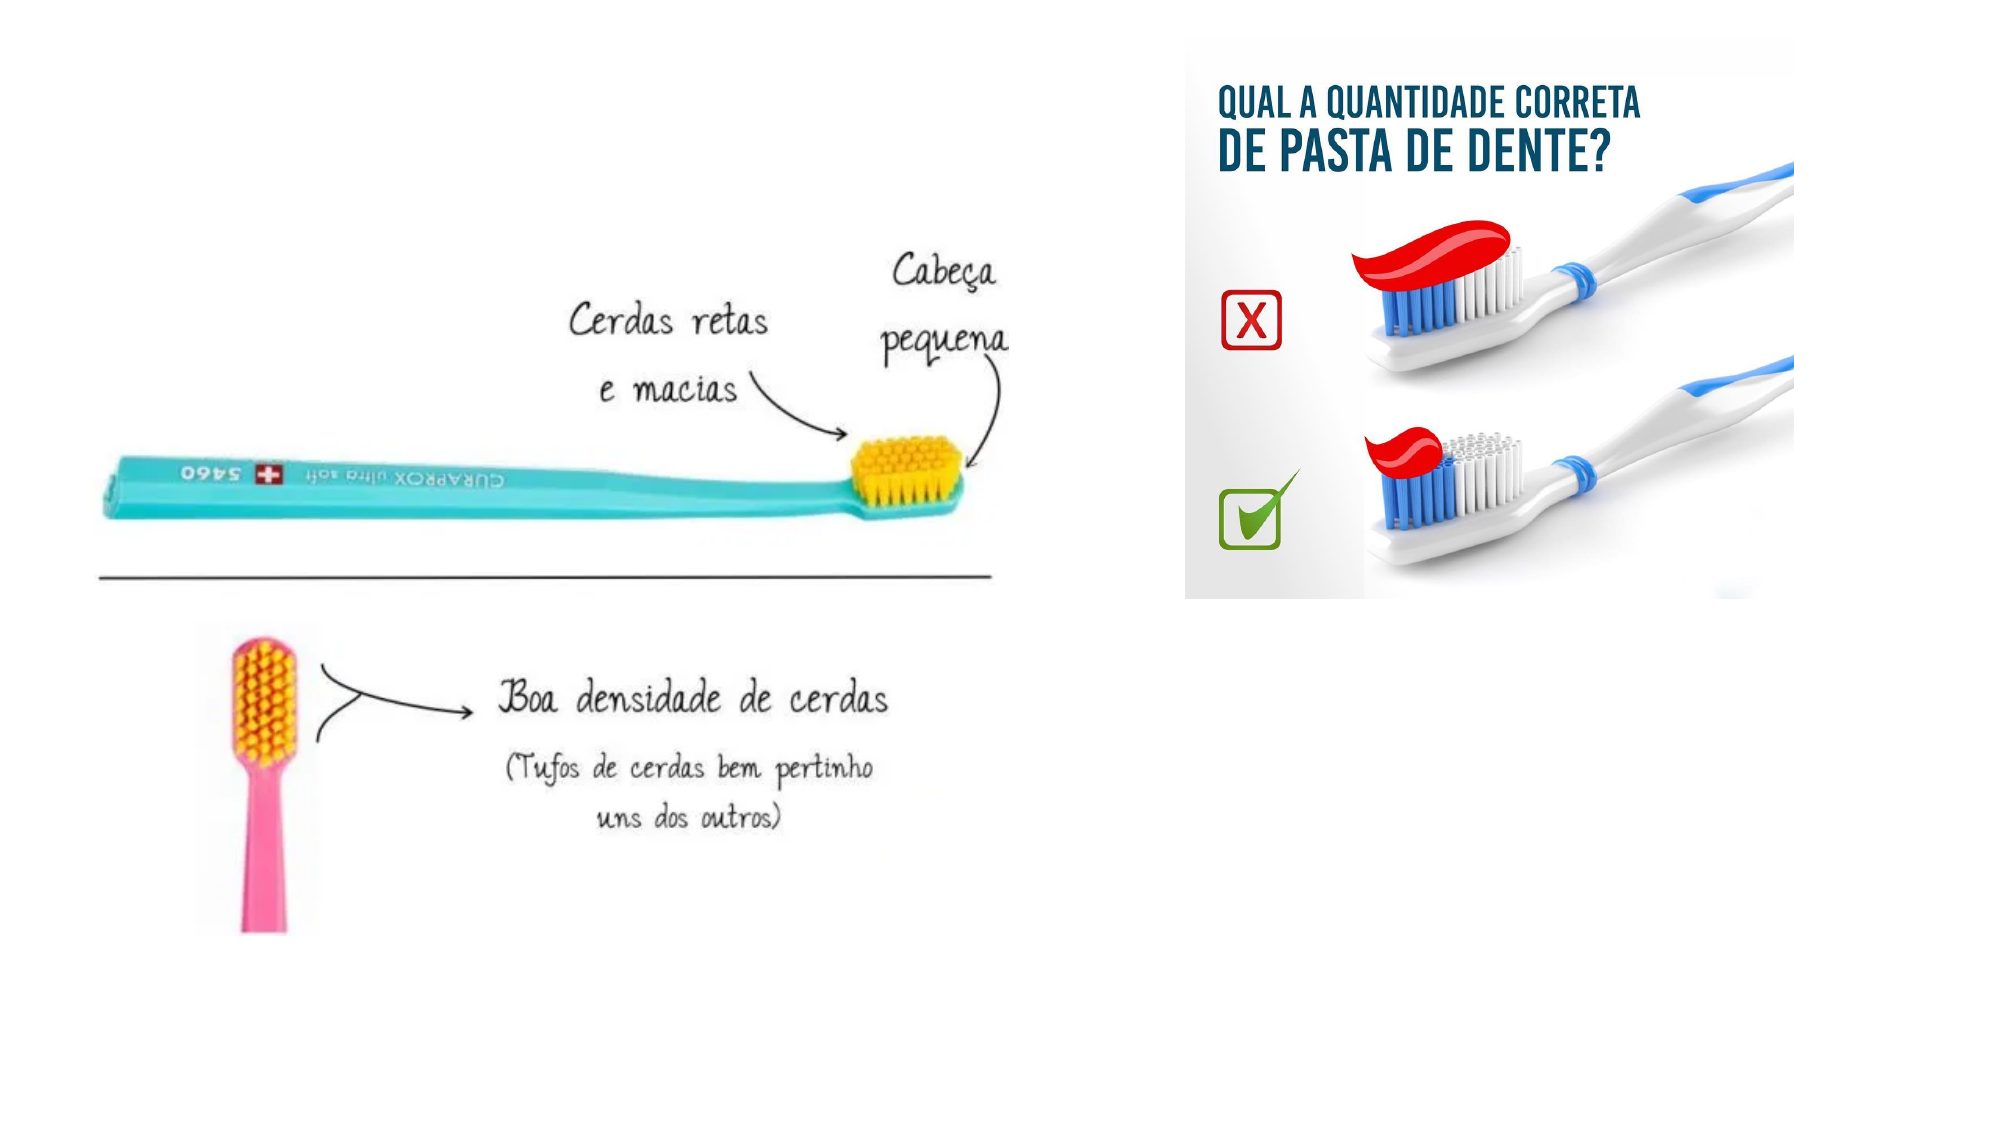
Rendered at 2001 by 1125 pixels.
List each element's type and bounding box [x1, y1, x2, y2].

picture [70, 227, 1009, 936]
picture [1185, 37, 1794, 599]
